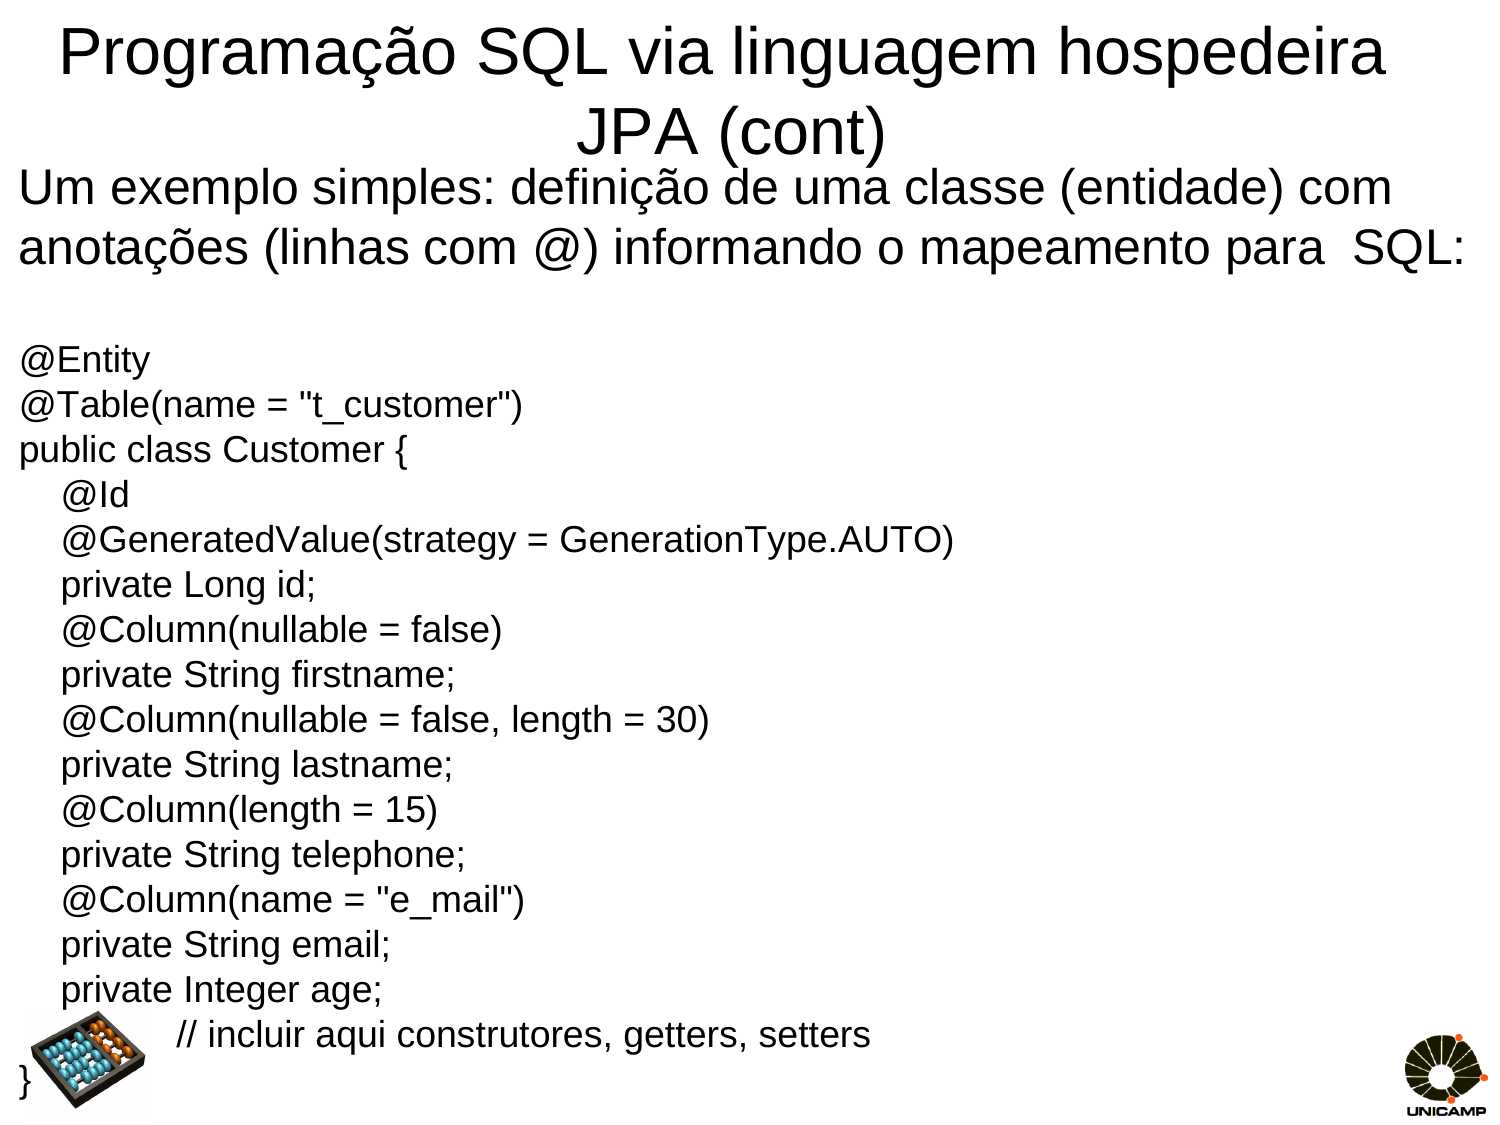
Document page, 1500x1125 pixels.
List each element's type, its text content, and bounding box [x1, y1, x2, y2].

text_box Um exemplo simples: definição de uma classe (entidade) com anotações (linhas com @) informando o mapeamento para SQL: @Entity @Table(name = "t_customer") public class Customer { @Id @GeneratedValue(strategy = GenerationType.AUTO) private Long id; @Column(nullable = false) private String firstname; @Column(nullable = false, length = 30) private String lastname; @Column(length = 15) private String telephone; @Column(name = "e_mail") private String email; private Integer age; // incluir aqui construtores, getters, setters } [3, 147, 1500, 1108]
text_box Programação SQL via linguagem hospedeira JPA (cont) [0, 0, 1464, 176]
